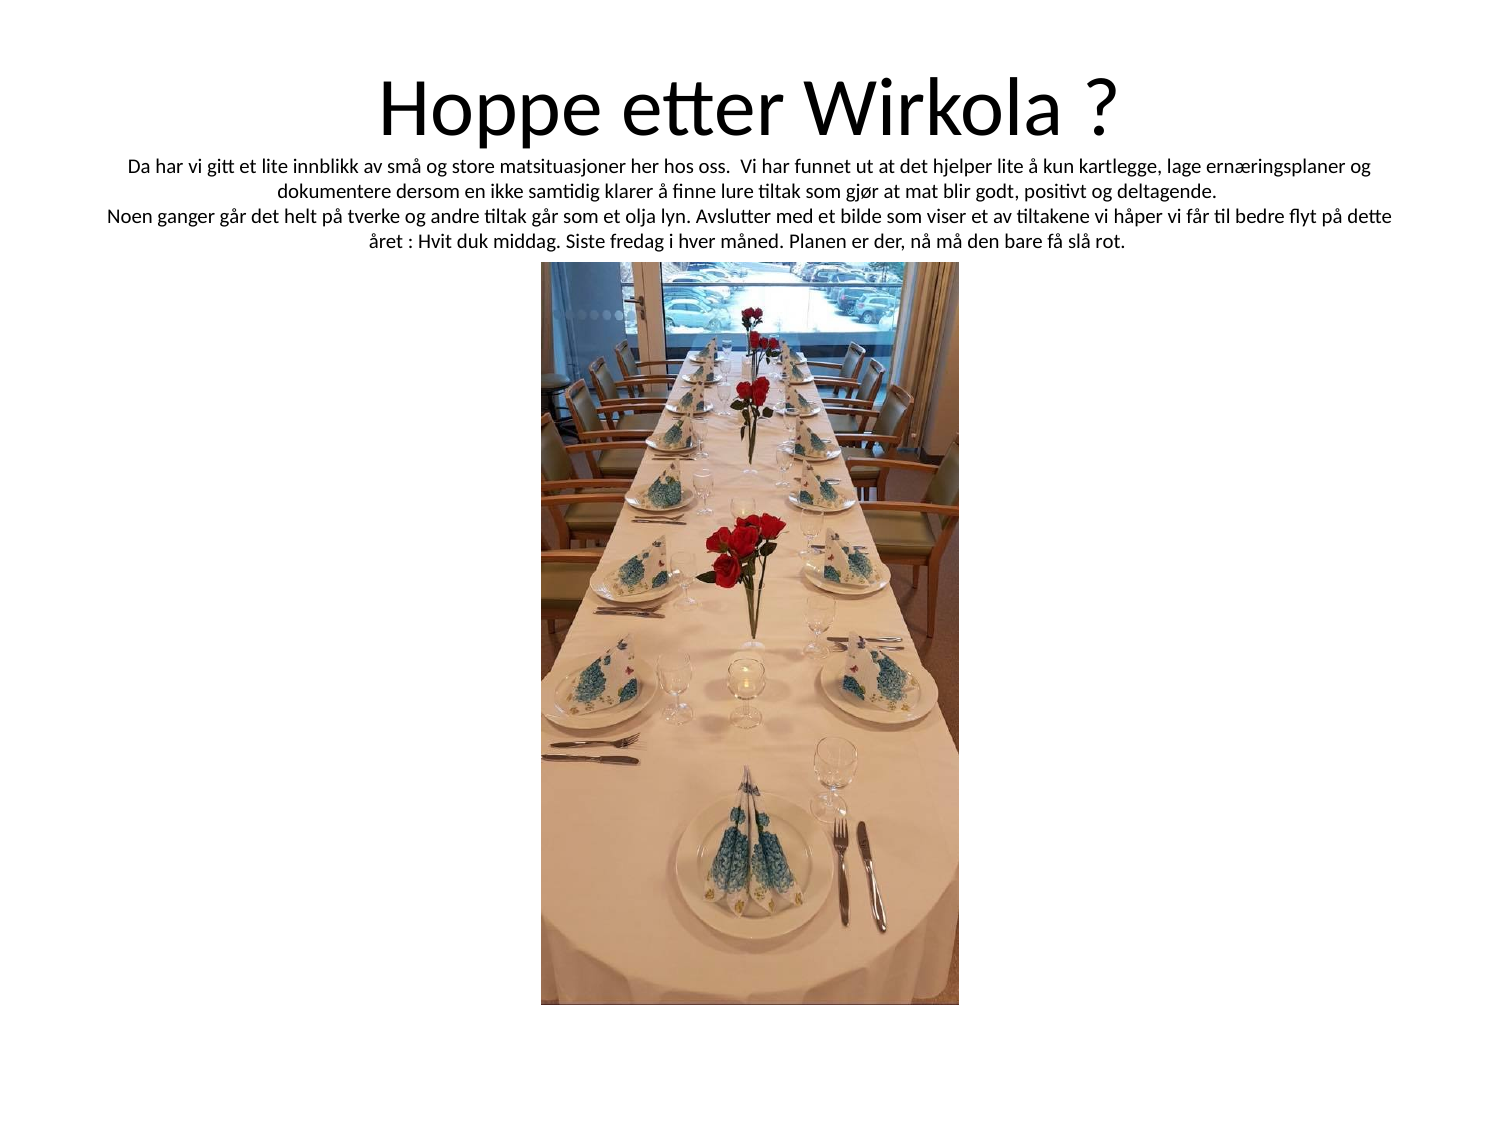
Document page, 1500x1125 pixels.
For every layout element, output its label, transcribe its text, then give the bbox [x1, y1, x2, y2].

picture [541, 262, 959, 1005]
title Hoppe etter Wirkola ? Da har vi gitt et lite innblikk av små og store matsituasjoner her hos oss. Vi har funnet ut at det hjelper lite å kun kartlegge, lage ernæringsplaner og dokumentere dersom en ikke samtidig klarer å finne lure tiltak som gjør at mat blir godt, positivt og deltagende. Noen ganger går det helt på tverke og andre tiltak går som et olja lyn. Avslutter med et bilde som viser et av tiltakene vi håper vi får til bedre flyt på dette året : Hvit duk middag. Siste fredag i hver måned. Planen er der, nå må den bare få slå rot. [75, 45, 1426, 233]
